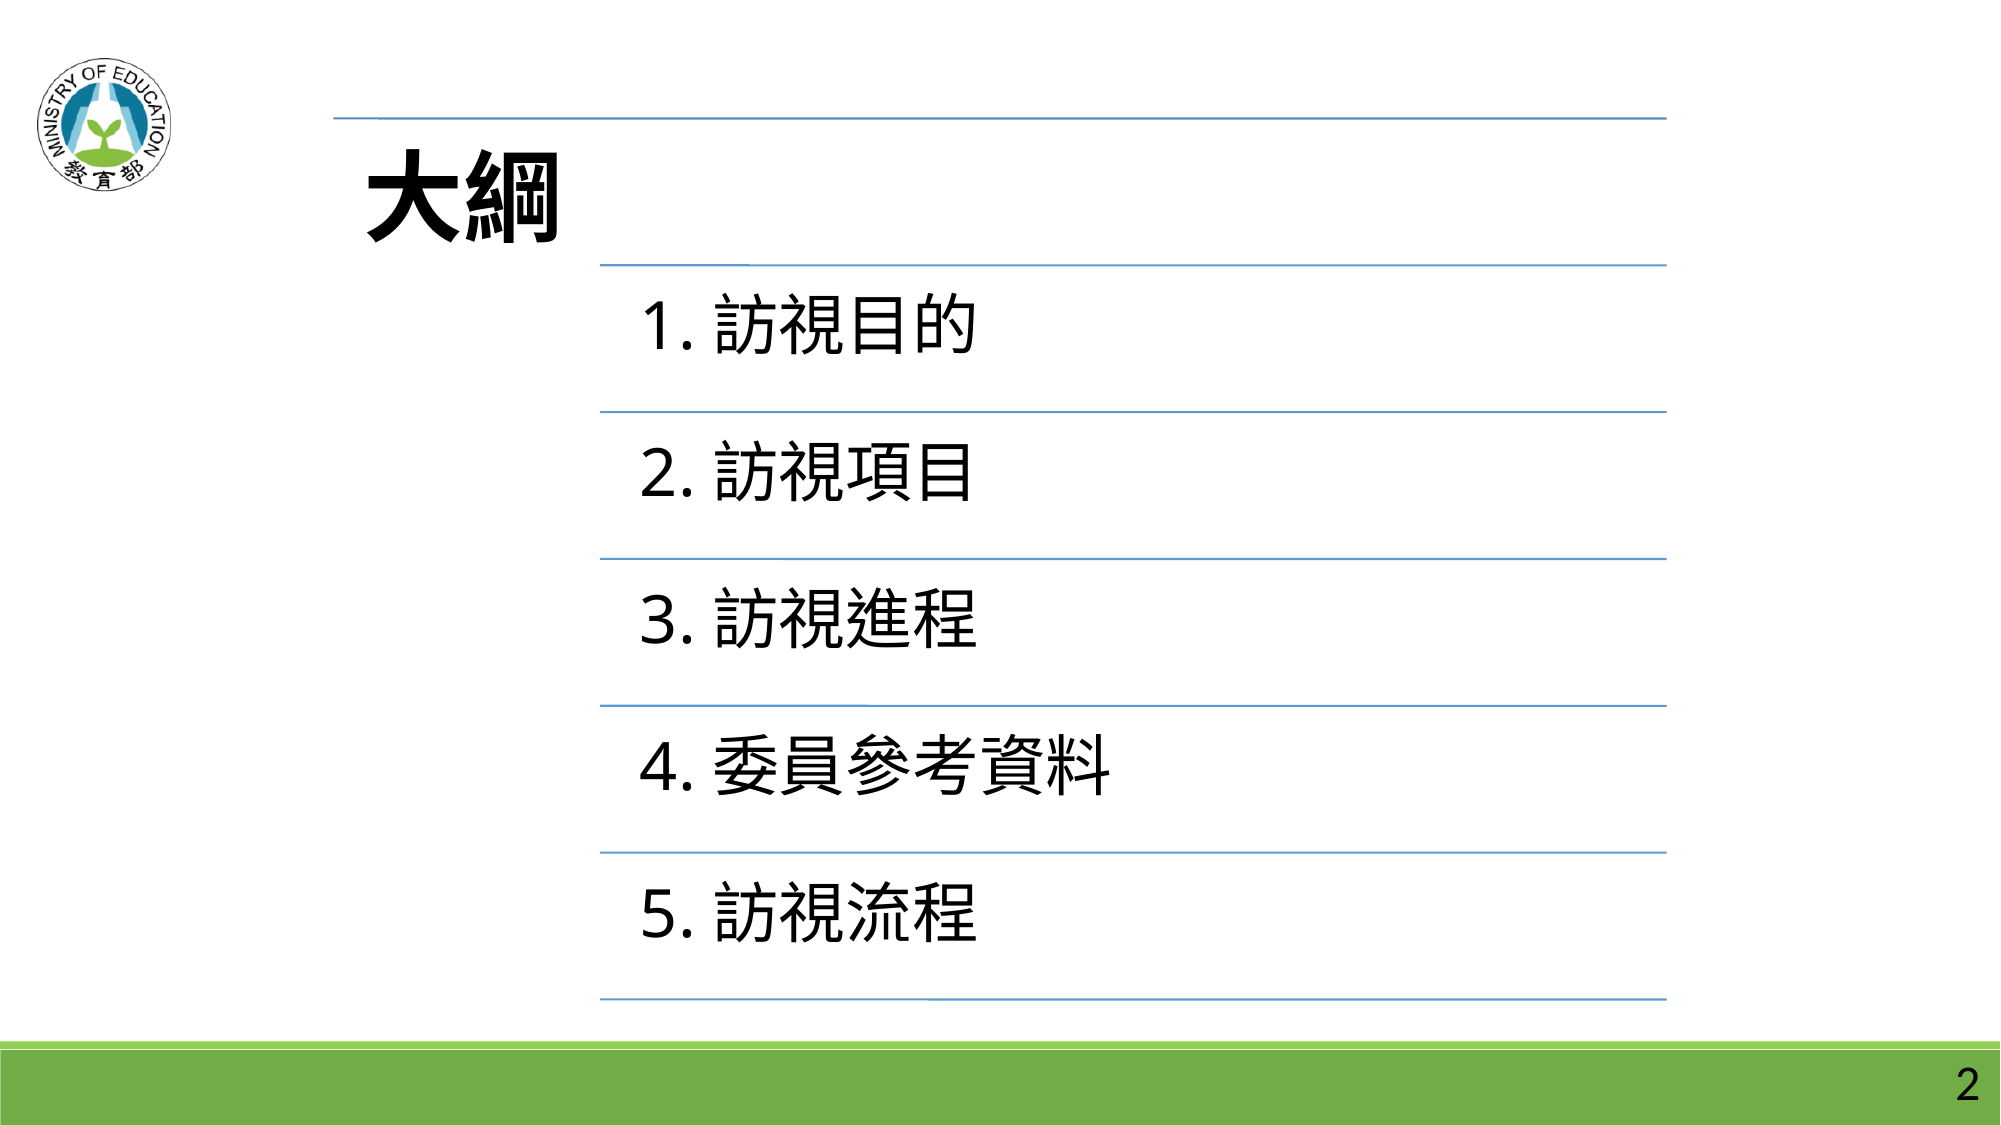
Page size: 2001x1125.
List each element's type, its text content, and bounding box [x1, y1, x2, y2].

text_box 1.訪視目的 [619, 272, 1667, 411]
picture [37, 58, 171, 192]
text_box 4.委員參考資料 [619, 712, 1667, 851]
slide_number <編號> [1545, 1049, 1996, 1110]
text_box 大綱 [333, 118, 600, 1007]
text_box 5.訪視流程 [619, 859, 1667, 998]
text_box 2.訪視項目 [619, 419, 1667, 557]
text_box 3.訪視進程 [619, 565, 1667, 704]
